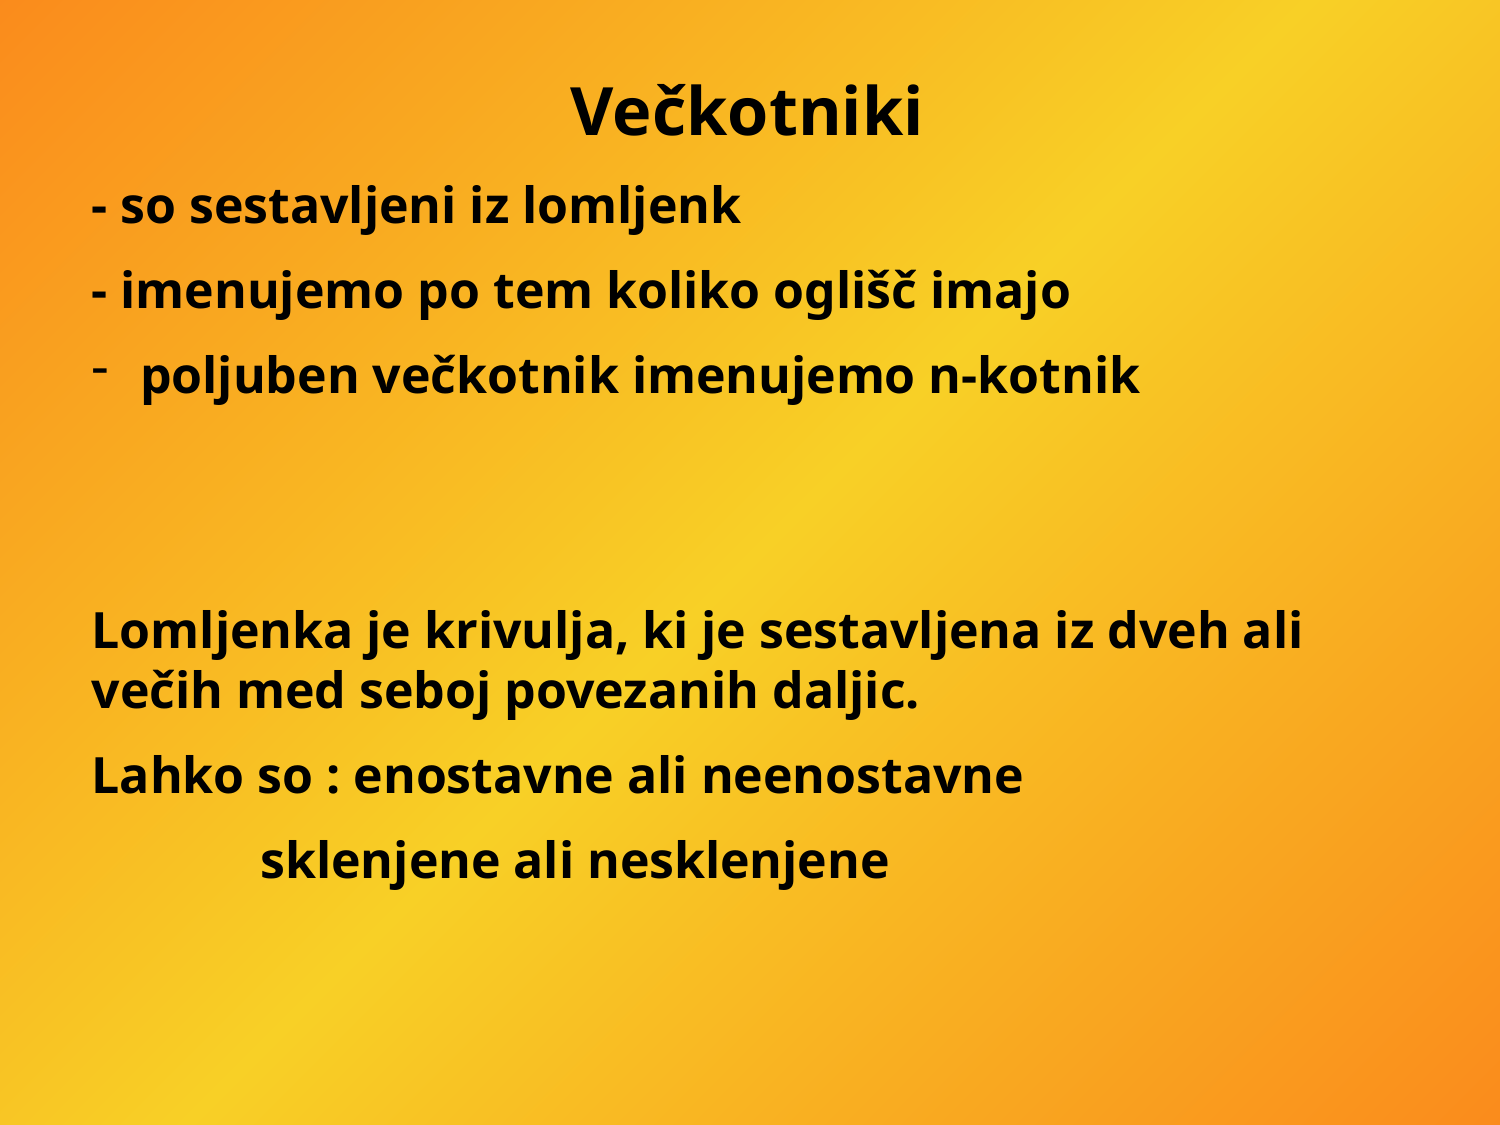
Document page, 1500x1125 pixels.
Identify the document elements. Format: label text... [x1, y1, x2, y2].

text_box Večkotniki - so sestavljeni iz lomljenk - imenujemo po tem koliko oglišč imajo poljuben večkotnik imenujemo n-kotnik Lomljenka je krivulja, ki je sestavljena iz dveh ali večih med seboj povezanih daljic. Lahko so : enostavne ali neenostavne sklenjene ali nesklenjene [76, 61, 1436, 1125]
